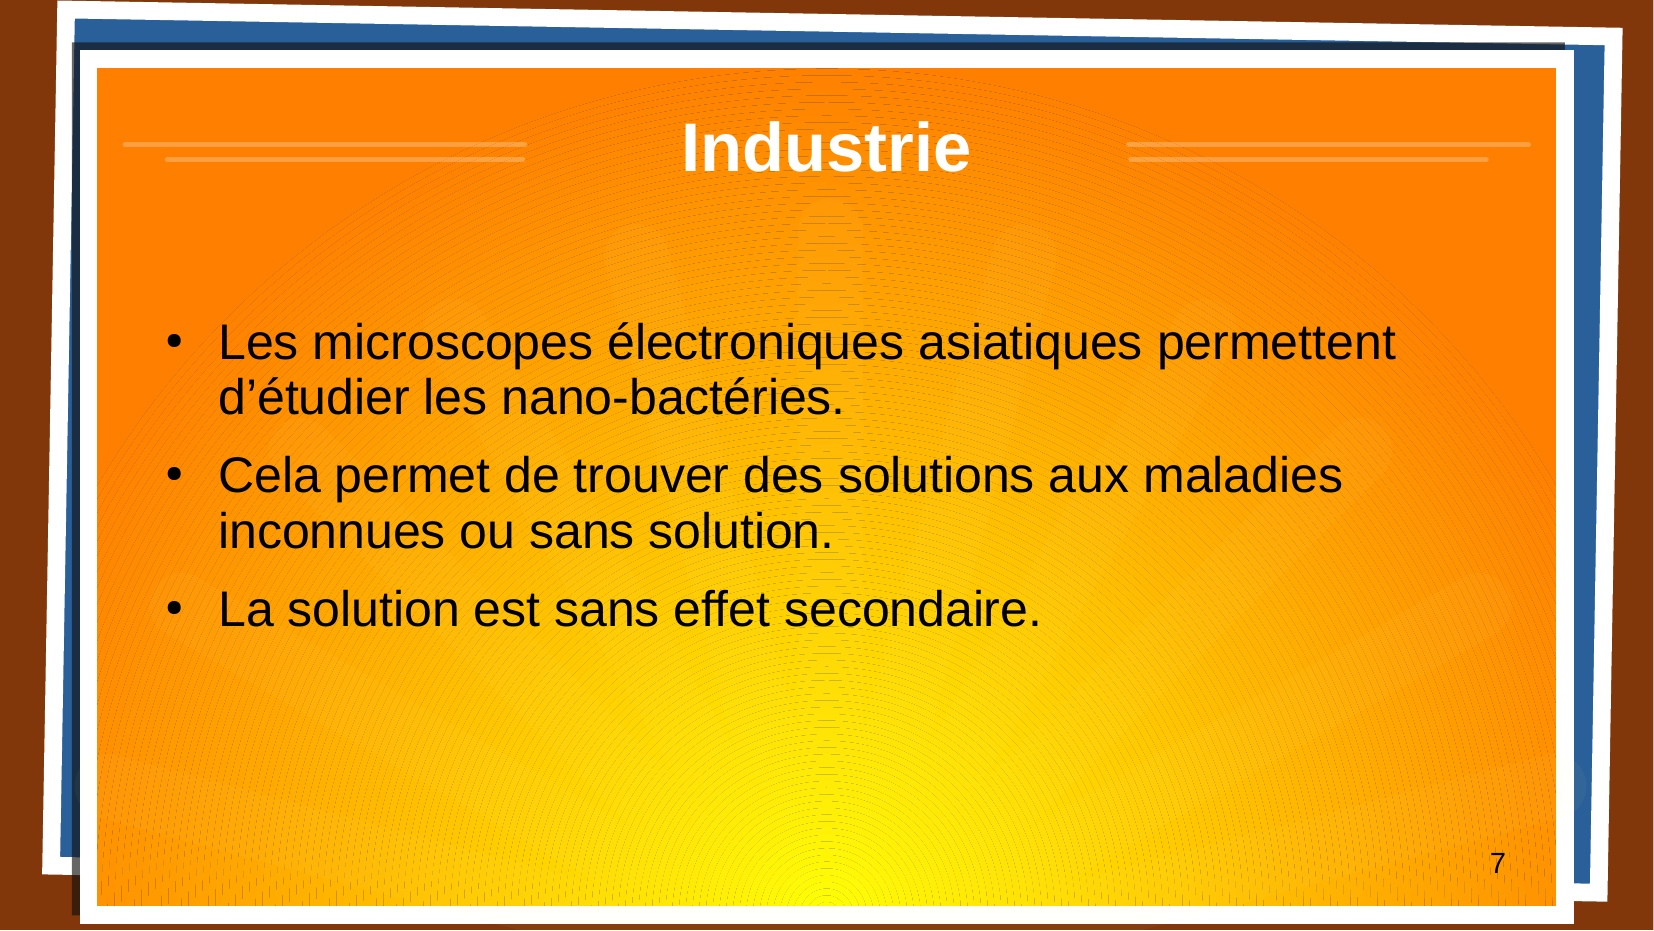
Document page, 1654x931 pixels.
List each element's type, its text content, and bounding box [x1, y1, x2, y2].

title Industrie [531, 73, 1123, 222]
list Les microscopes électroniques asiatiques permettent d’étudier les nano-bactéries. Cela permet de trouver des solutions aux maladies inconnues ou sans solution. La solution est sans effet secondaire. [147, 236, 1506, 827]
